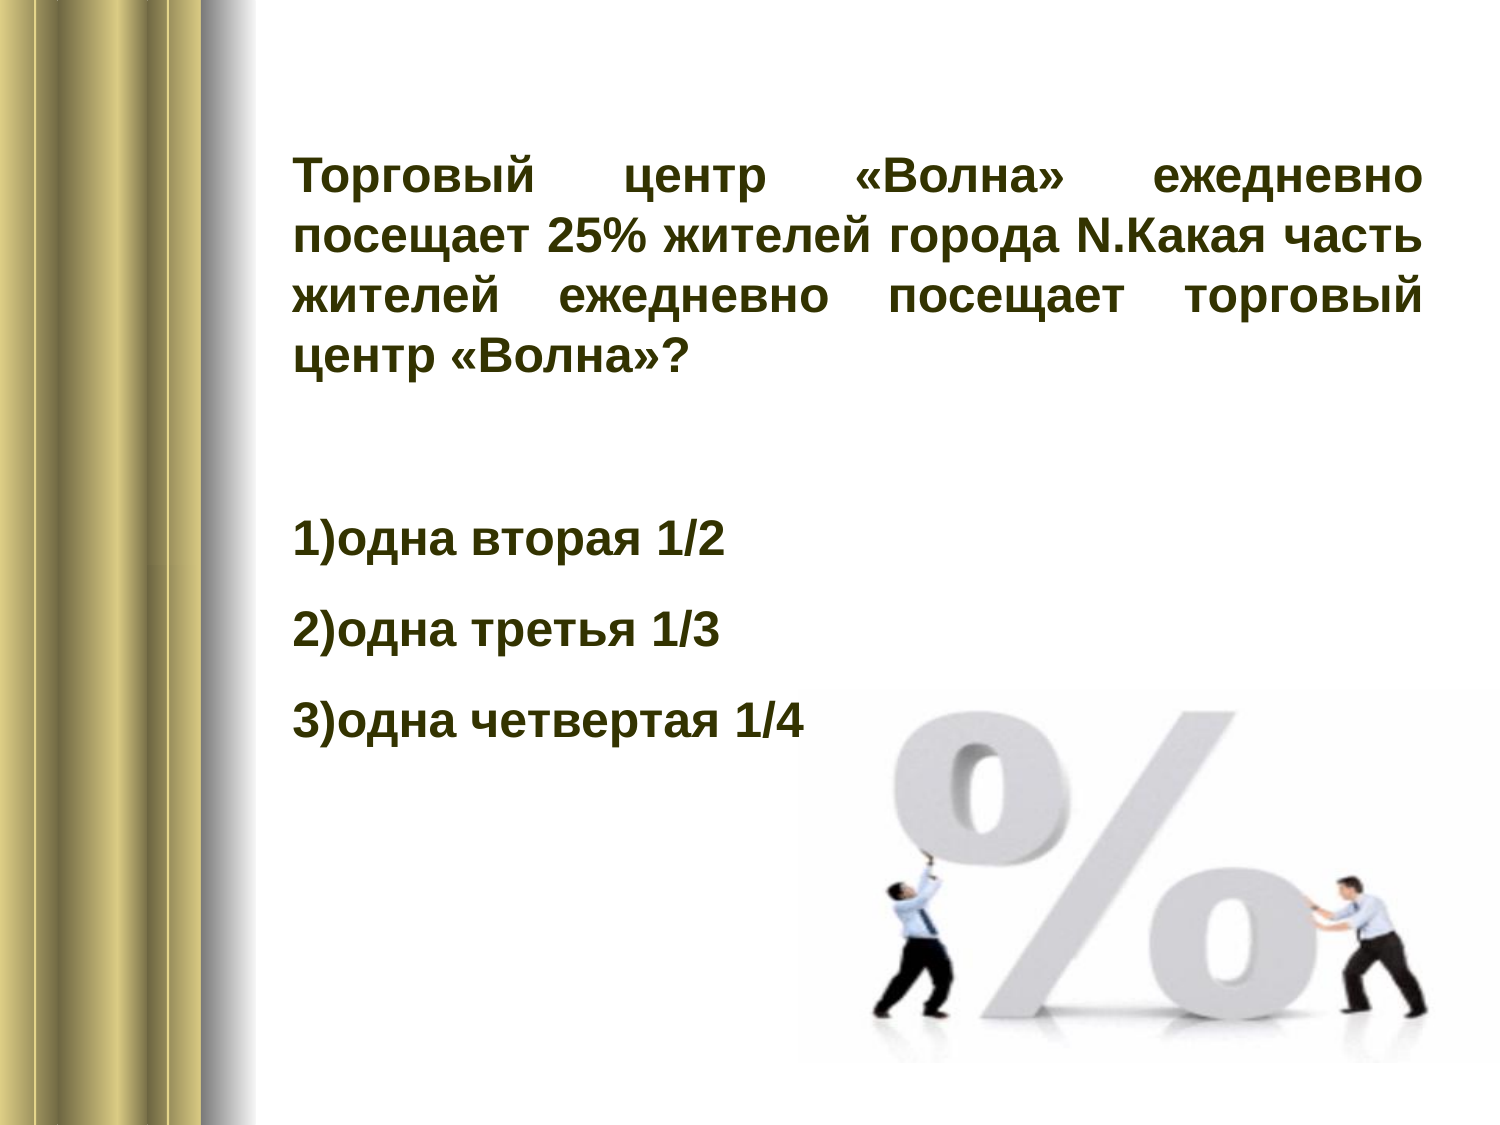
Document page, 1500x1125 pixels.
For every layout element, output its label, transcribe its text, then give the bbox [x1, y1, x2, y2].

text_box Торговый центр «Волна» ежедневно посещает 25% жителей города N.Какая часть жителей ежедневно посещает торговый центр «Волна»? 1)одна вторая 1/2 2)одна третья 1/3 3)одна четвертая 1/4 [277, 58, 1447, 832]
picture [798, 689, 1500, 1063]
